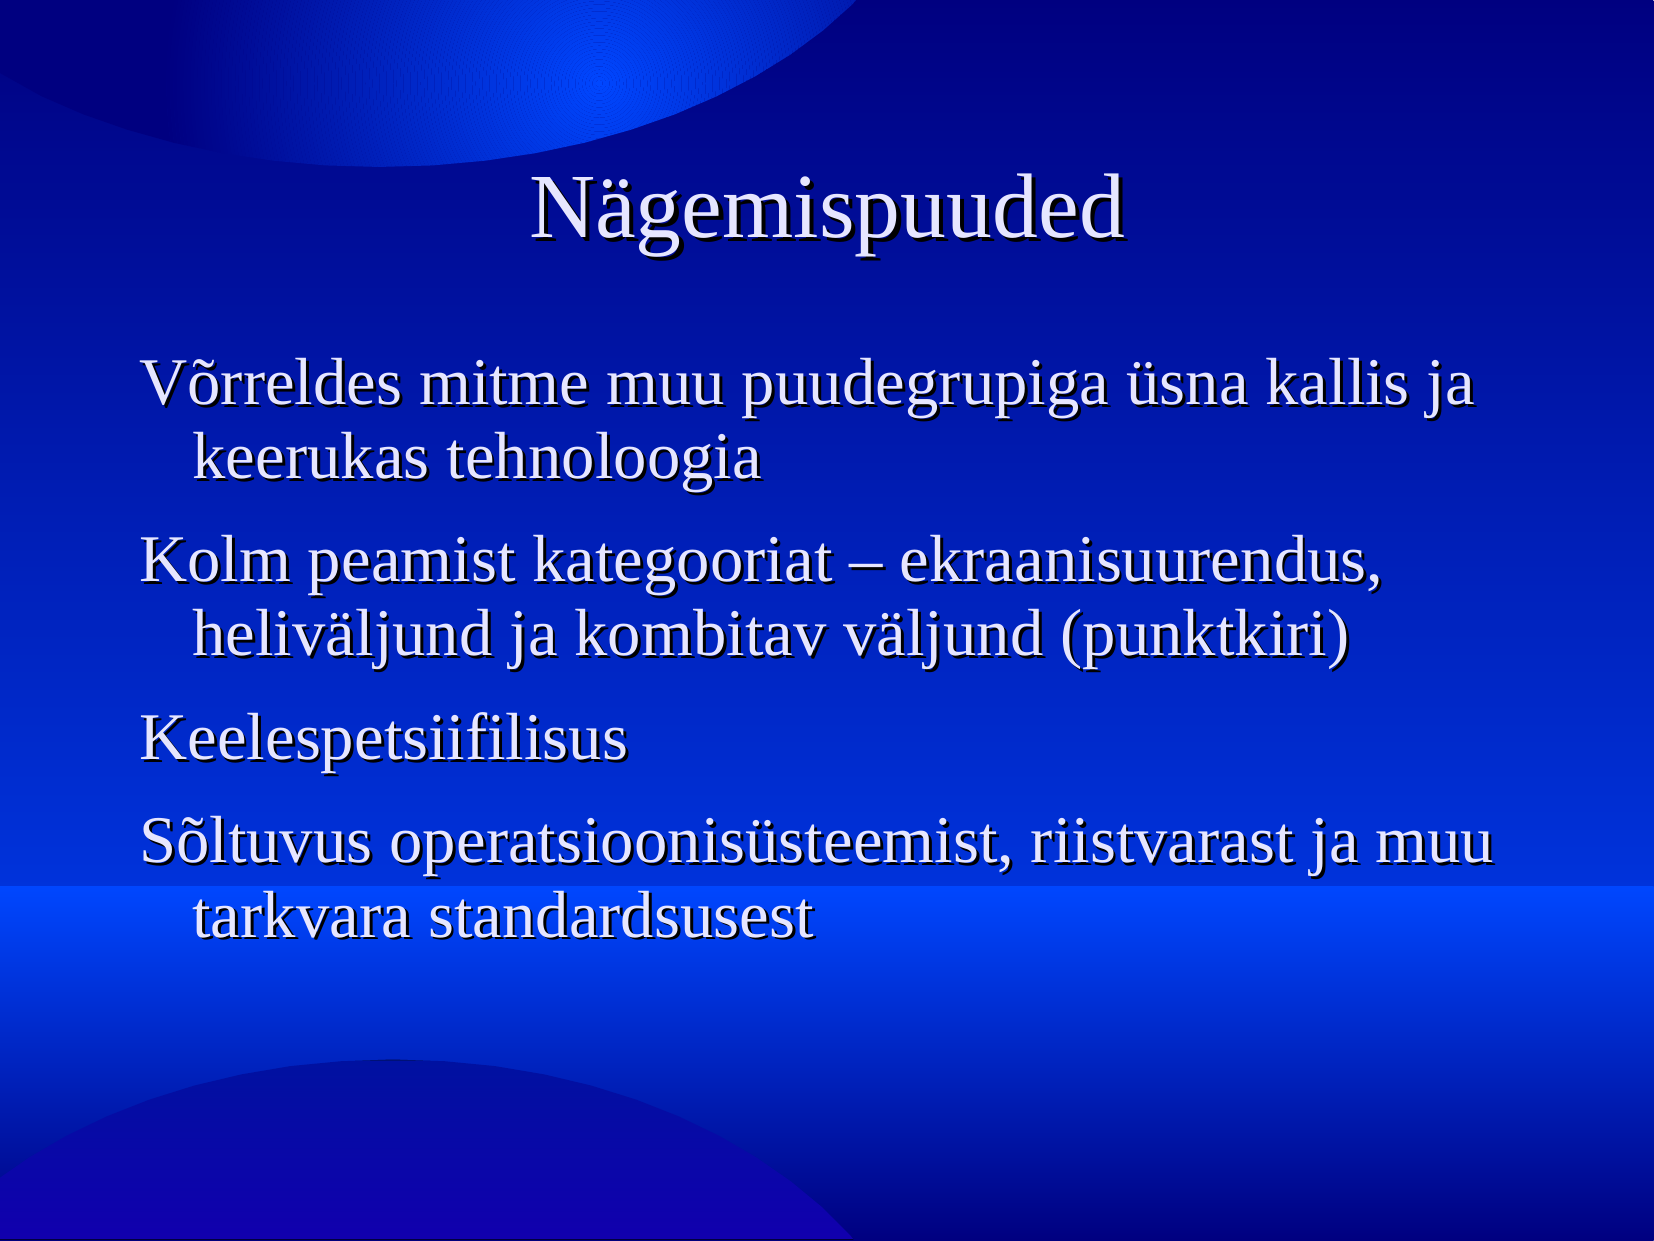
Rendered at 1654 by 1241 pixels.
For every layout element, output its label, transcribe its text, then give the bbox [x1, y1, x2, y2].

title Nägemispuuded [121, 102, 1534, 311]
list Võrreldes mitme muu puudegrupiga üsna kallis ja keerukas tehnoloogia Kolm peamist kategooriat – ekraanisuurendus, heliväljund ja kombitav väljund (punktkiri) Keelespetsiifilisus Sõltuvus operatsioonisüsteemist, riistvarast ja muu tarkvara standardsusest [121, 344, 1534, 1127]
